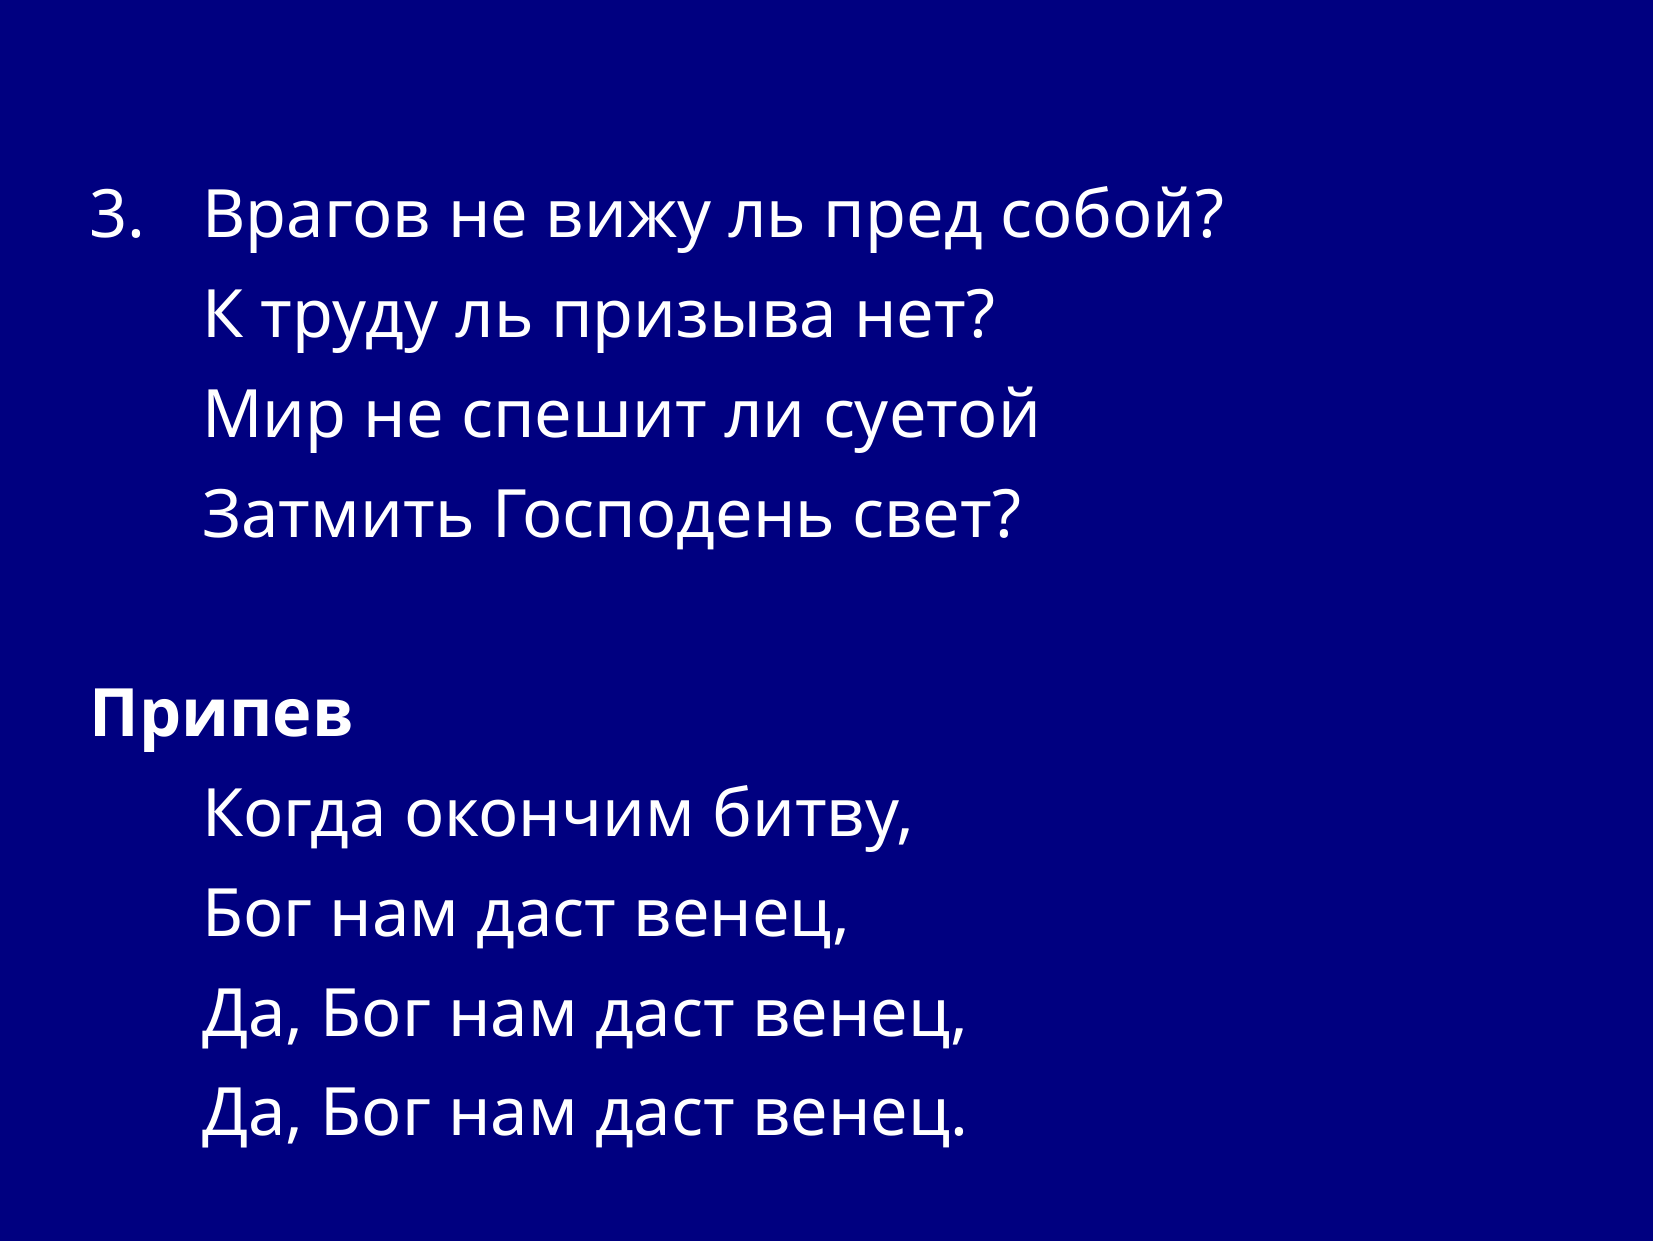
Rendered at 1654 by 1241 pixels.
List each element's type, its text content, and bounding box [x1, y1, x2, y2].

text_box 3. Врагов не вижу ль пред собой? К труду ль призыва нет? Мир не спешит ли суетой Затмить Господень свет? Припев Когда окончим битву, Бог нам даст венец, Да, Бог нам даст венец, Да, Бог нам даст венец. [75, 150, 1576, 1163]
